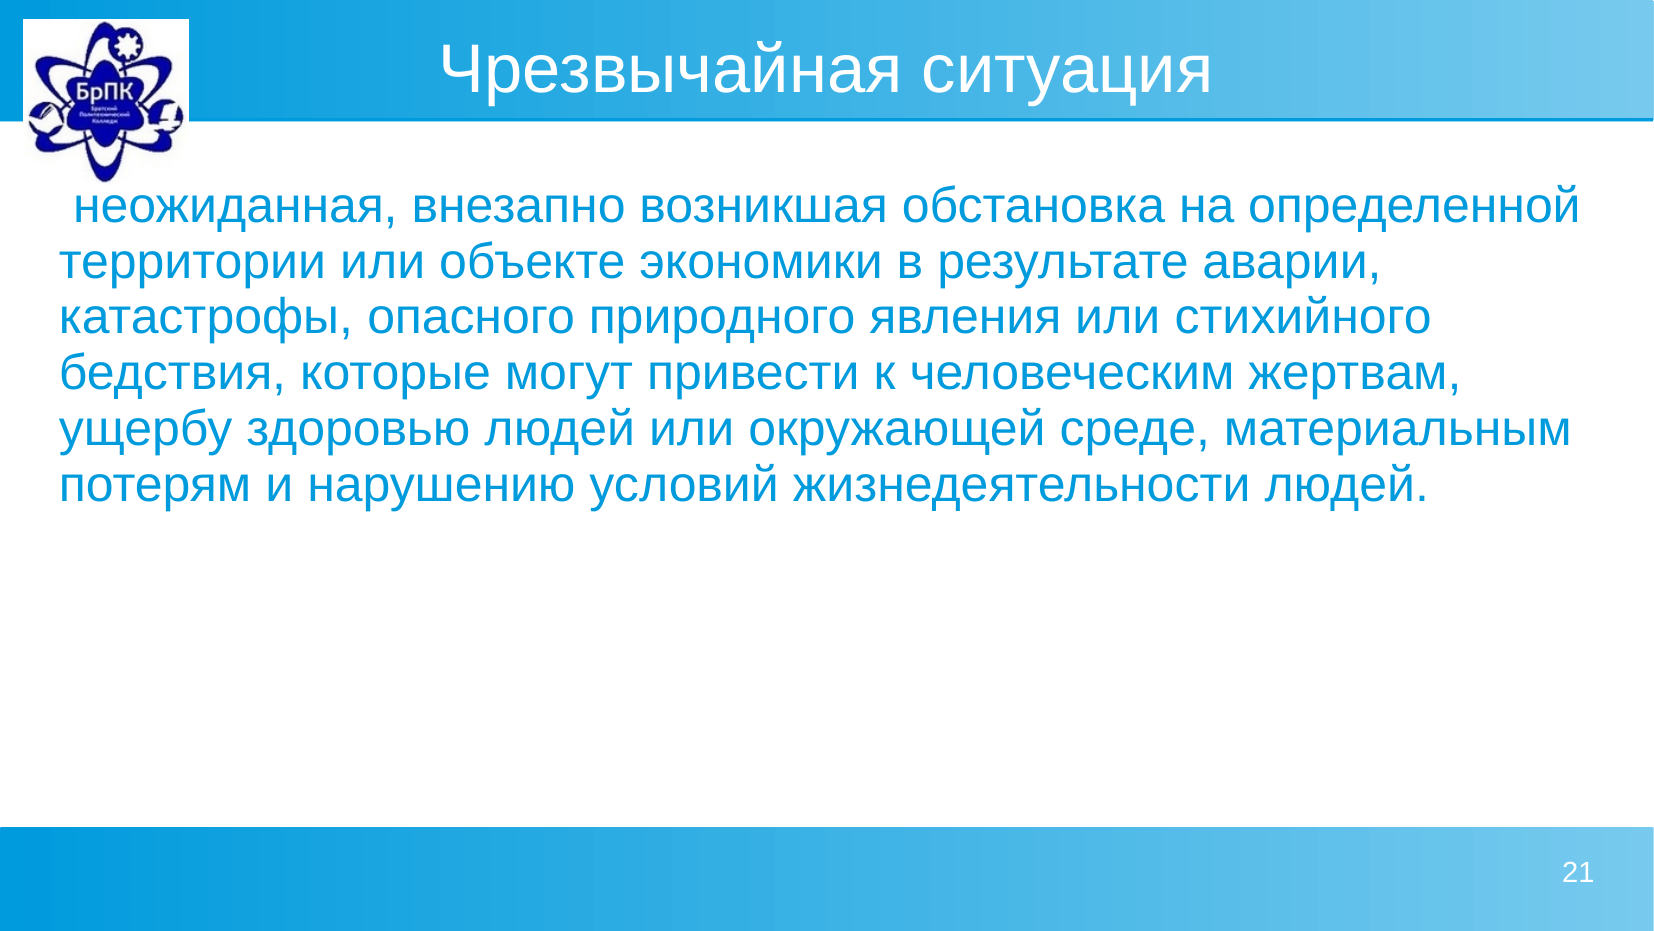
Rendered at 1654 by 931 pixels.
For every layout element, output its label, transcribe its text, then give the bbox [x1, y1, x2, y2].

title Чрезвычайная ситуация [189, 29, 1595, 108]
list неожиданная, внезапно возникшая обстановка на определенной территории или объекте экономики в результате аварии, катастрофы, опасного природного явления или стихийного бедствия, которые могут привести к человеческим жертвам, ущербу здоровью людей или окружающей среде, материальным потерям и нарушению условий жизнедеятельности людей. [59, 177, 1595, 768]
picture [23, 20, 189, 185]
